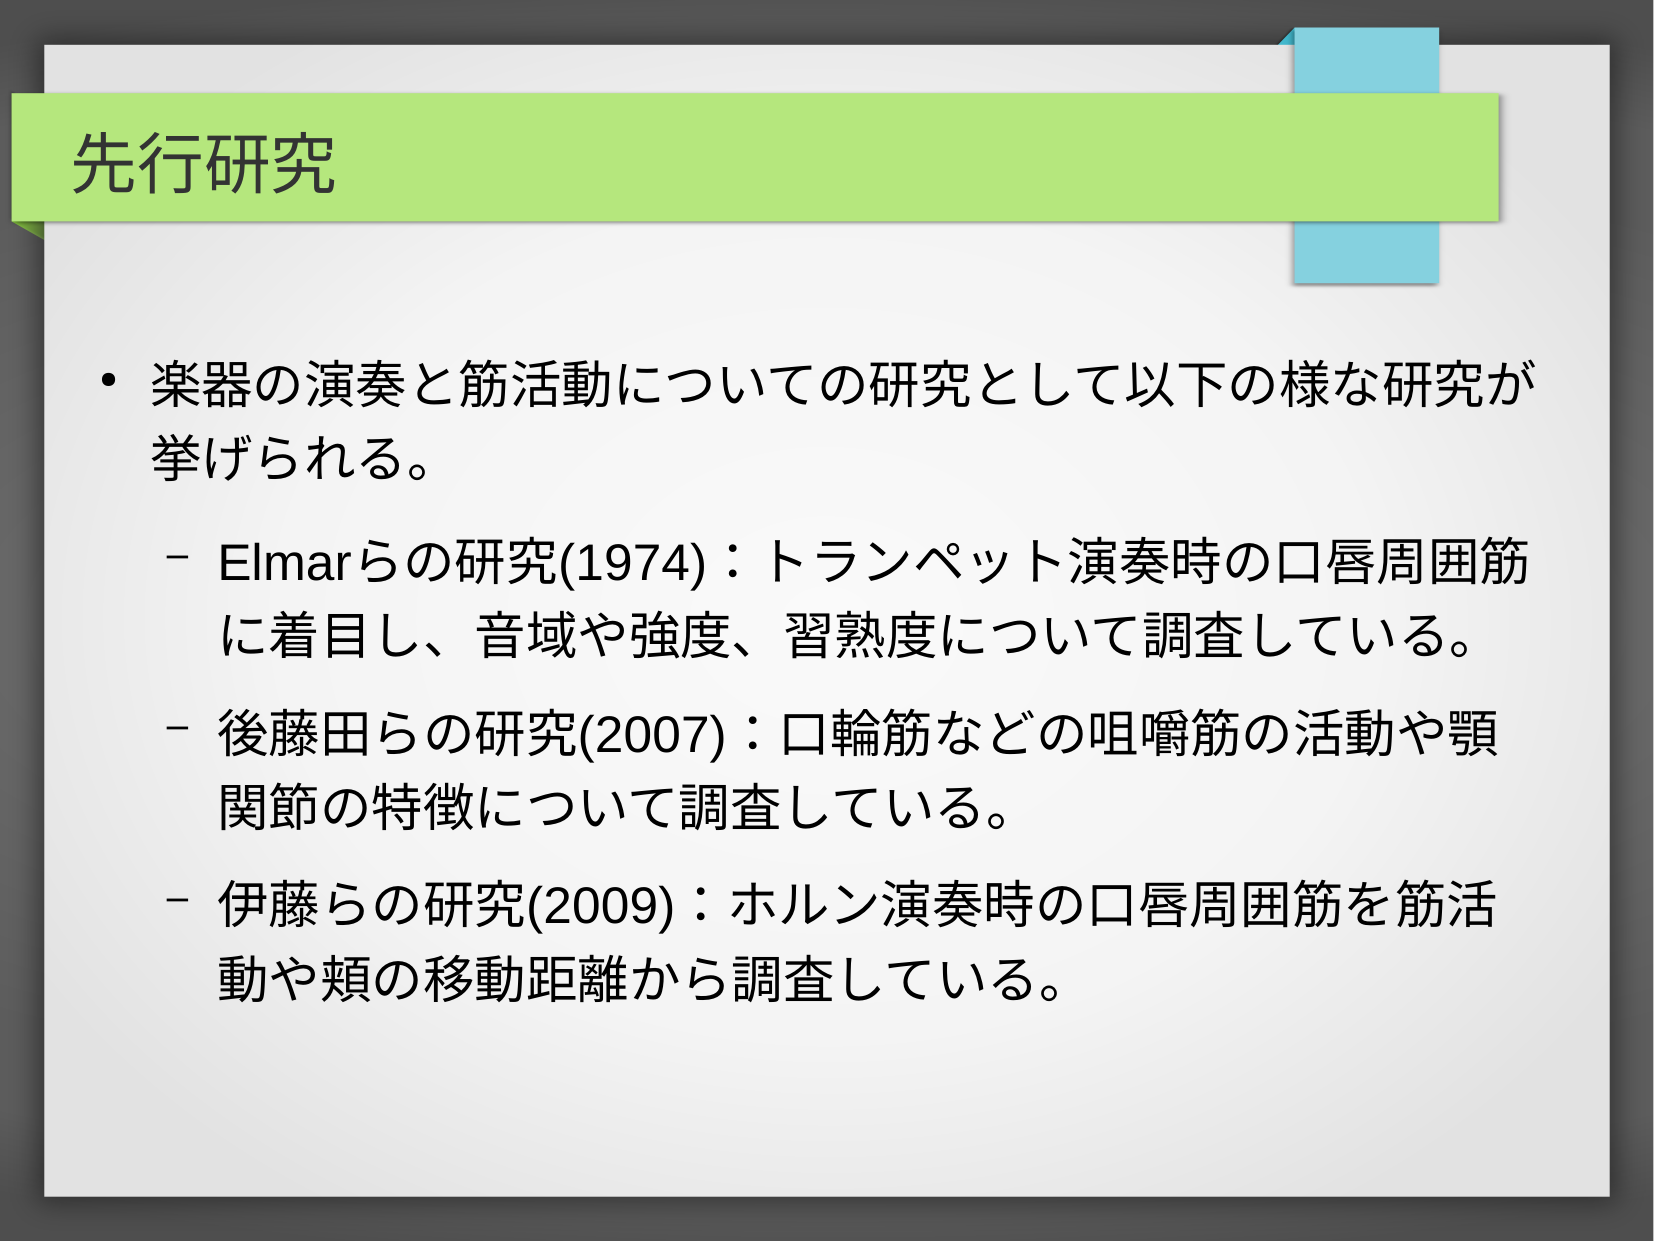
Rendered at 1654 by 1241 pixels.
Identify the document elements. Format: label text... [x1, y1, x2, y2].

picture [0, 0, 1654, 1241]
list 楽器の演奏と筋活動についての研究として以下の様な研究が挙げられる。 Elmarらの研究(1974)：トランペット演奏時の口唇周囲筋に着目し、音域や強度、習熟度について調査している。 後藤田らの研究(2007)：口輪筋などの咀嚼筋の活動や顎関節の特徴について調査している。 伊藤らの研究(2009)：ホルン演奏時の口唇周囲筋を筋活動や頬の移動距離から調査している。 [82, 343, 1538, 1063]
title 先行研究 [70, 106, 1229, 213]
